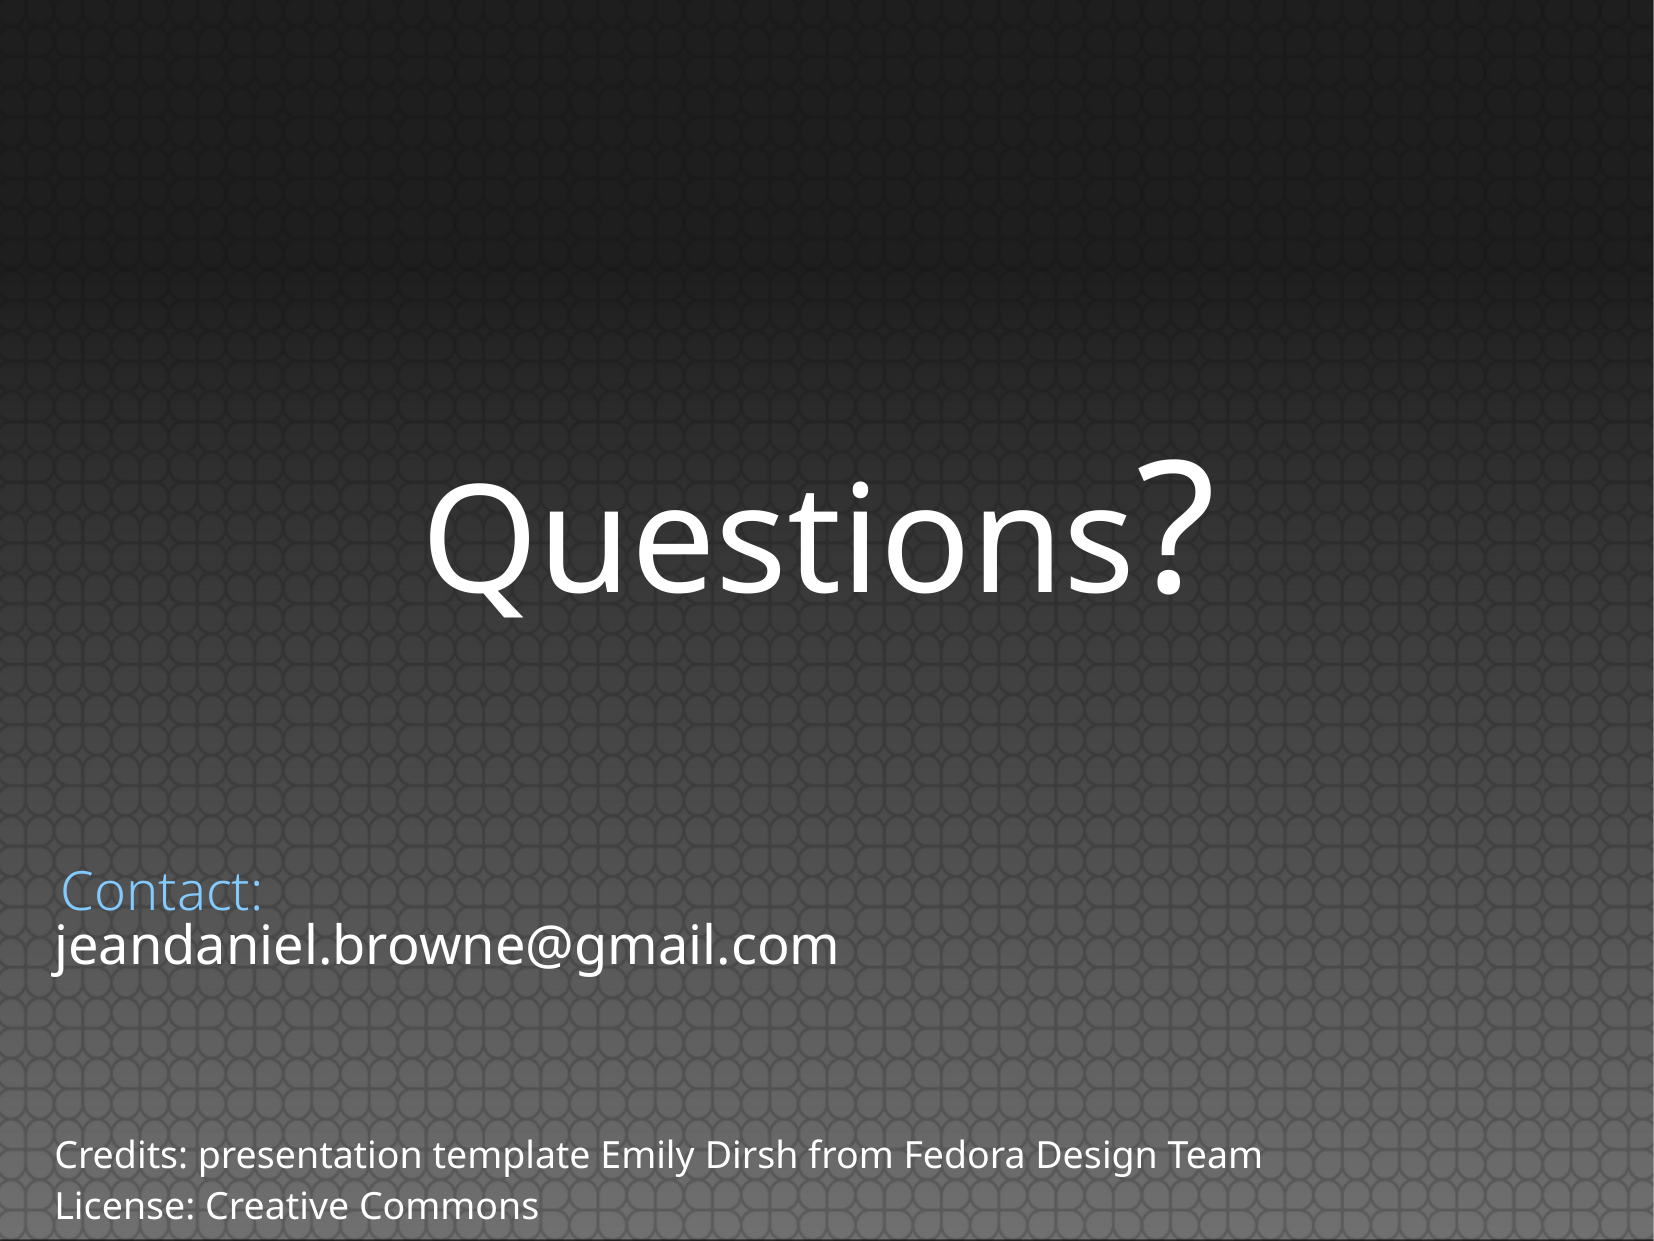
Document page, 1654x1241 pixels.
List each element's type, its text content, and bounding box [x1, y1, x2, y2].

text_box Contact: [46, 845, 400, 921]
text_box jeandaniel.browne@gmail.com Credits: presentation template Emily Dirsh from Fedora Design Team License: Creative Commons [39, 899, 1654, 1180]
picture [0, 0, 1654, 1241]
title Questions? [30, 418, 1606, 624]
